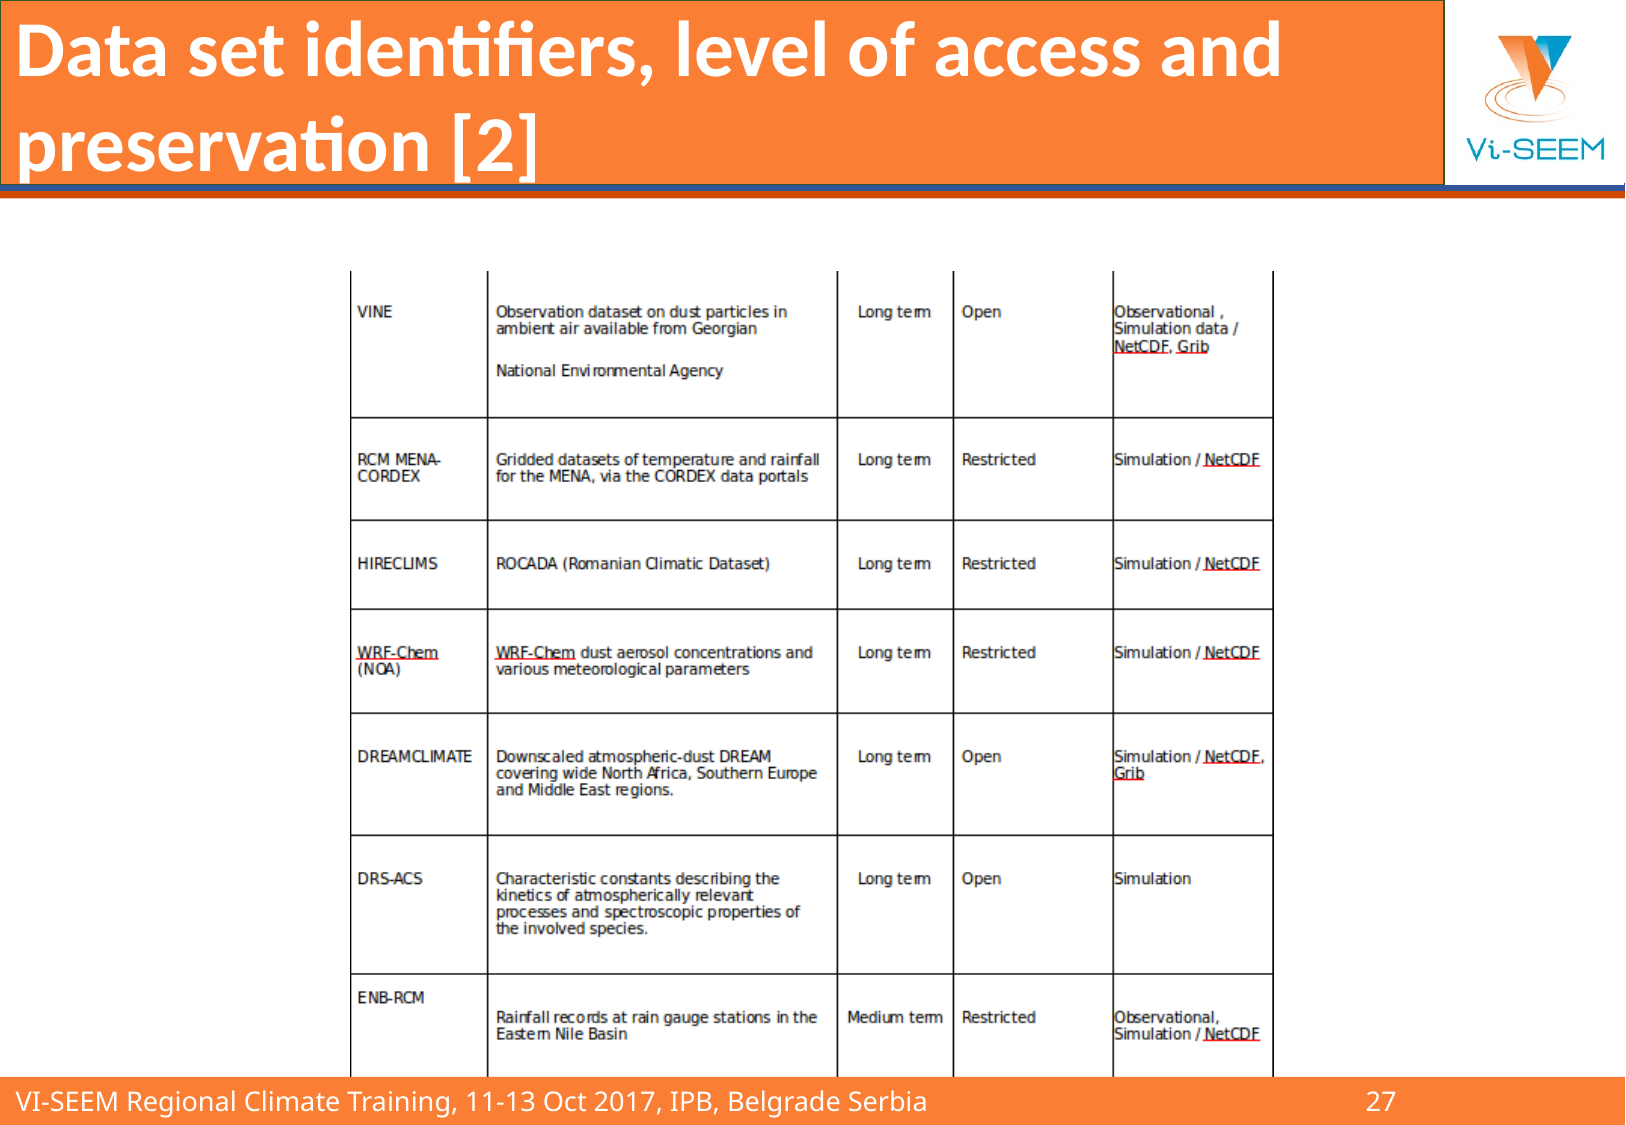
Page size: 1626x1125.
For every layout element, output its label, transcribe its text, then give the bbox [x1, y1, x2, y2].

title Data set identifiers, level of access and preservation [2] [0, 0, 1445, 185]
footer VI-SEEM Regional Climate Training, 11-13 Oct 2017, IPB, Belgrade Serbia <number> [0, 1076, 1625, 1125]
picture [350, 271, 1274, 1076]
picture [1445, 0, 1624, 185]
